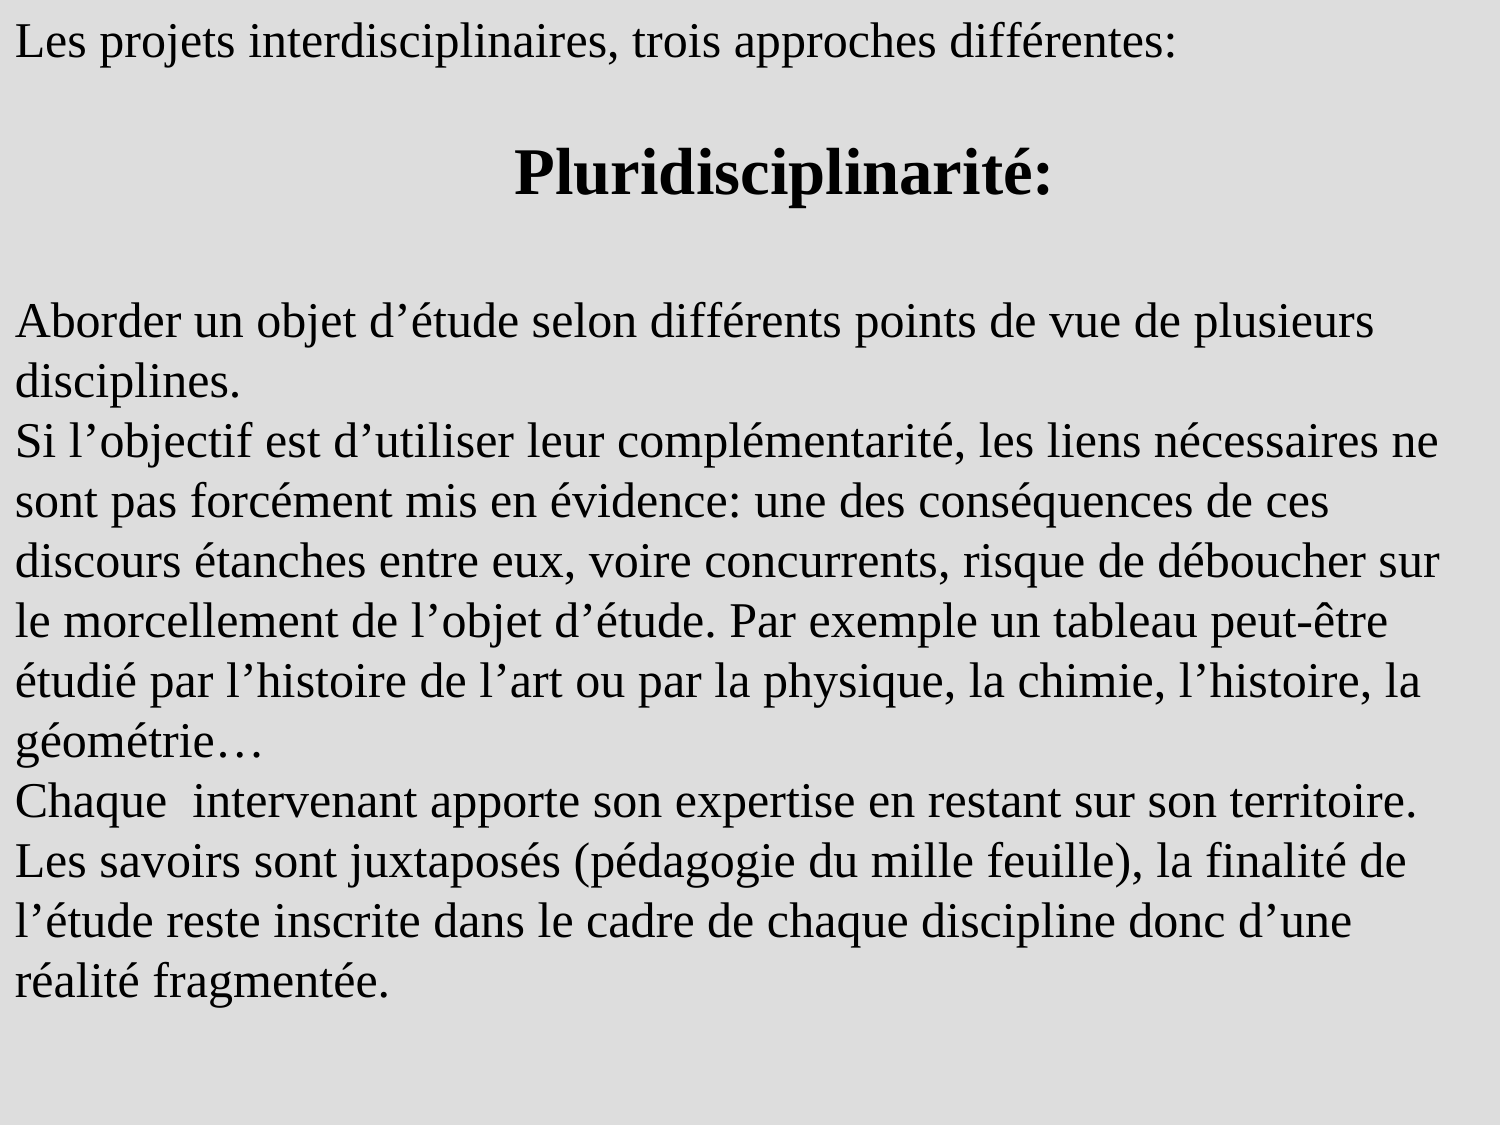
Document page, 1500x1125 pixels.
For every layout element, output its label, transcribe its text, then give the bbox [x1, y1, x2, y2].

text_box Les projets interdisciplinaires, trois approches différentes: Pluridisciplinarité: Aborder un objet d’étude selon différents points de vue de plusieurs disciplines. Si l’objectif est d’utiliser leur complémentarité, les liens nécessaires ne sont pas forcément mis en évidence: une des conséquences de ces discours étanches entre eux, voire concurrents, risque de déboucher sur le morcellement de l’objet d’étude. Par exemple un tableau peut-être étudié par l’histoire de l’art ou par la physique, la chimie, l’histoire, la géométrie… Chaque intervenant apporte son expertise en restant sur son territoire. Les savoirs sont juxtaposés (pédagogie du mille feuille), la finalité de l’étude reste inscrite dans le cadre de chaque discipline donc d’une réalité fragmentée. [0, 0, 1500, 1125]
